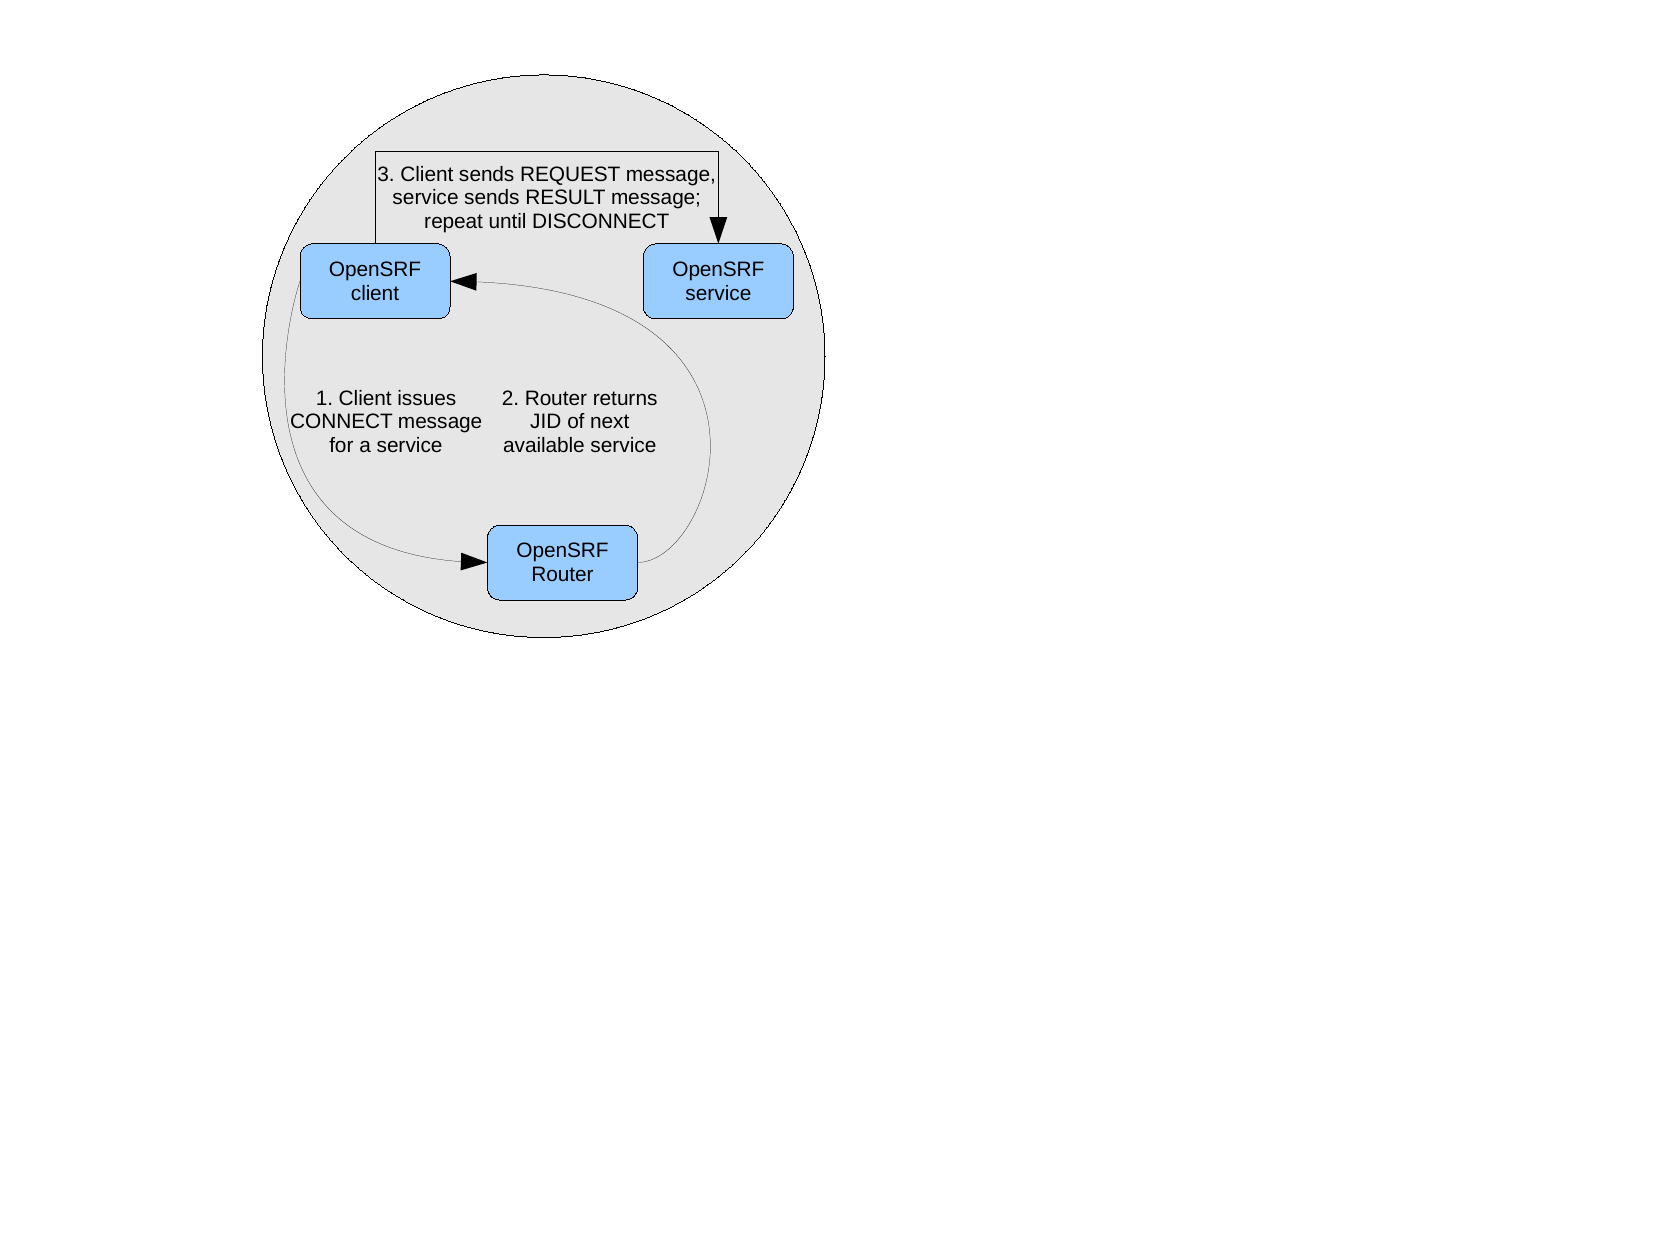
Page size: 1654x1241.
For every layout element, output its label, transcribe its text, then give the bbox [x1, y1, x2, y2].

text_box [262, 74, 826, 638]
text_box OpenSRF Router [487, 525, 638, 601]
text_box OpenSRF service [643, 243, 794, 319]
text_box OpenSRF client [300, 243, 451, 319]
